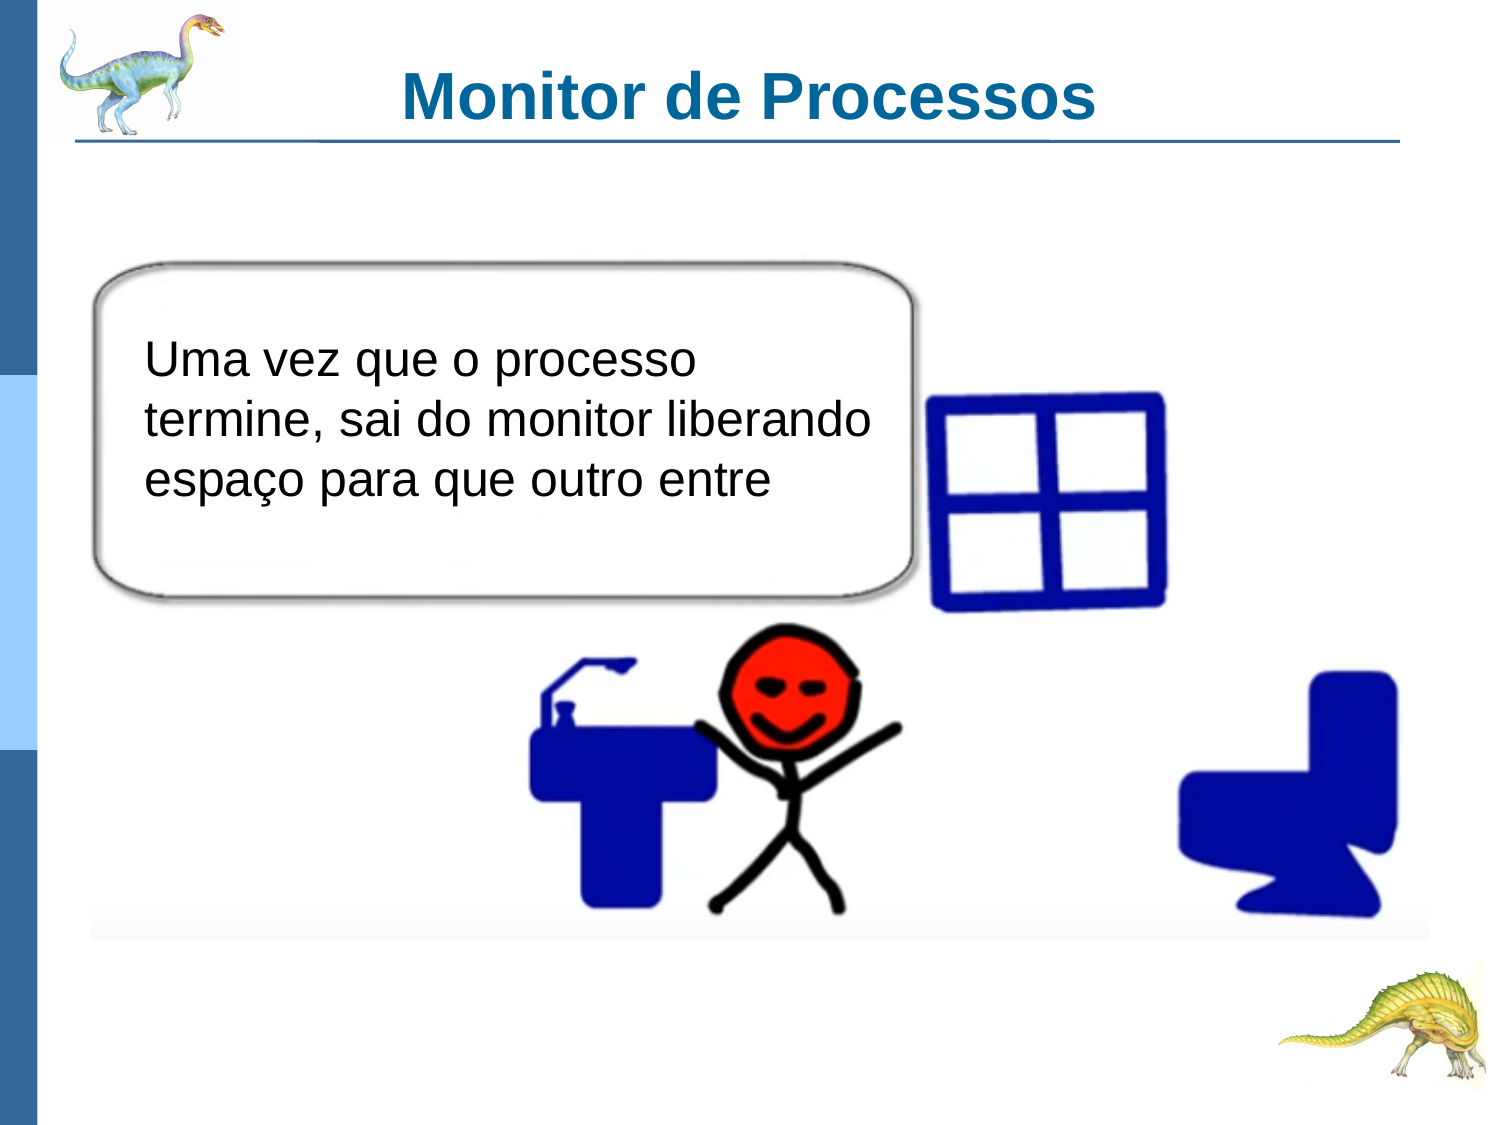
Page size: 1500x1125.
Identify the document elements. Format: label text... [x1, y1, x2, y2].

picture [90, 247, 1430, 940]
text_box Monitor de Processos [75, 45, 1426, 141]
picture [46, 0, 243, 149]
picture [1275, 959, 1486, 1090]
text_box Uma vez que o processo termine, sai do monitor liberando espaço para que outro entre [129, 318, 898, 574]
